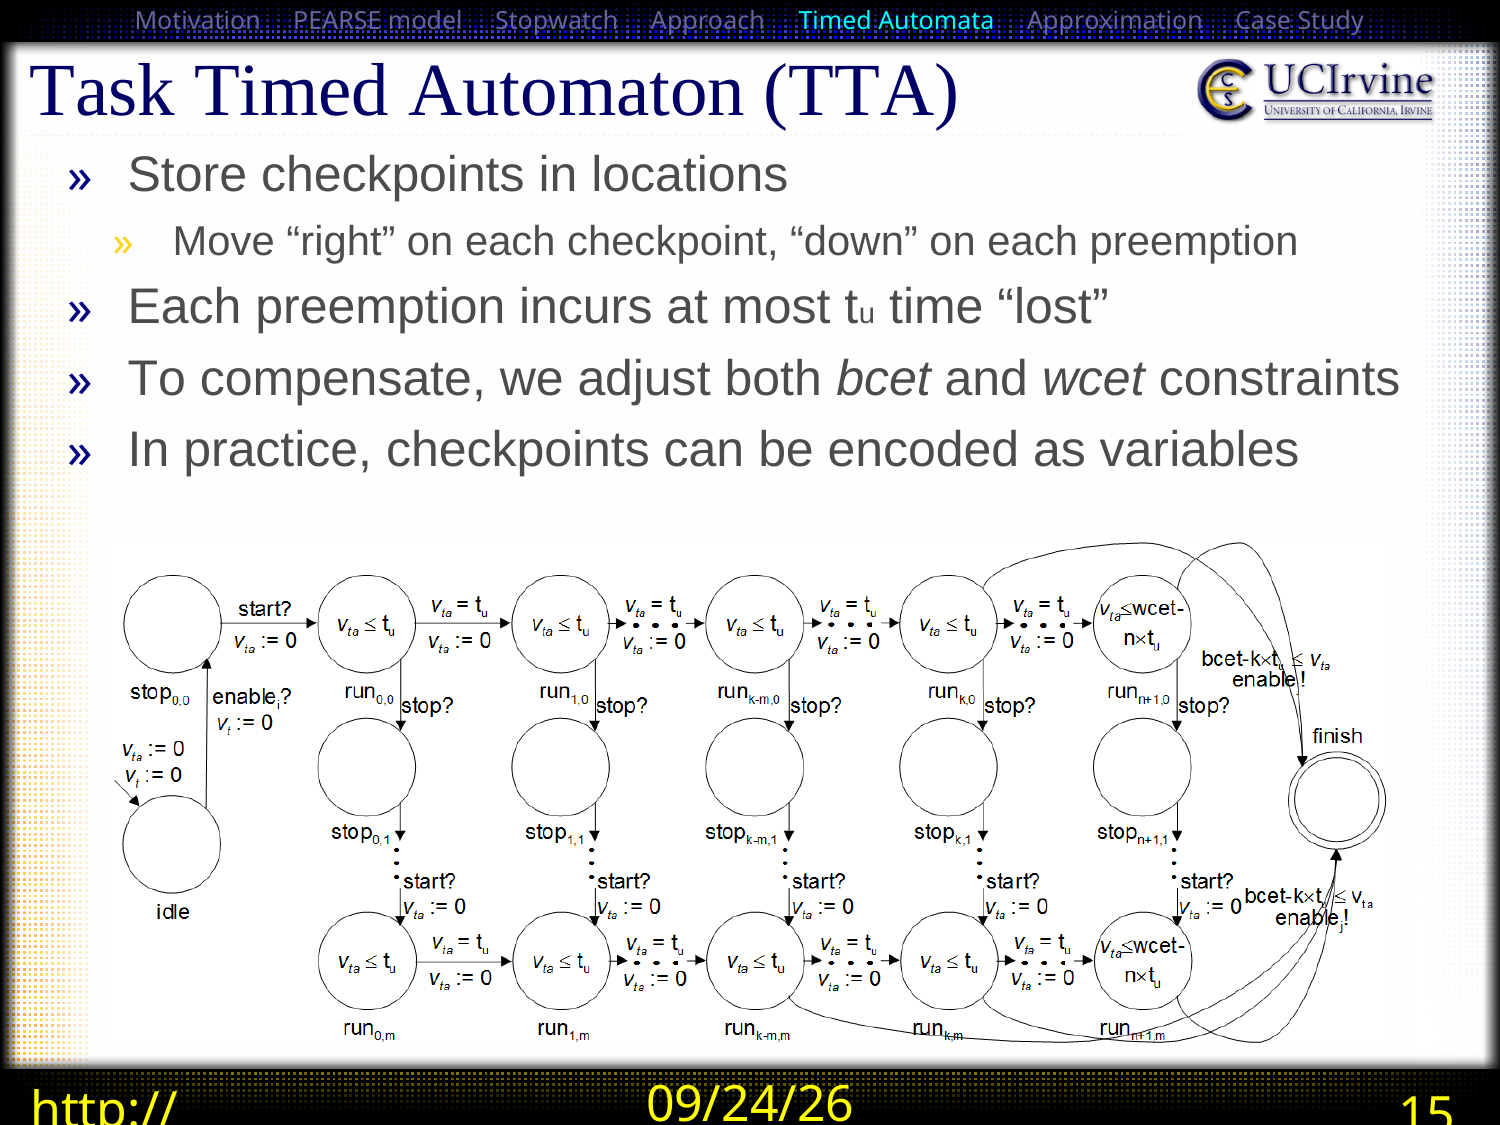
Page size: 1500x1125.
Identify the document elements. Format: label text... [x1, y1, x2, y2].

text_box Motivation PEARSE model Stopwatch Approach Timed Automata Approximation Case Study [14, 4, 1485, 35]
picture [105, 1103, 119, 1124]
picture [0, 0, 1500, 1125]
list Store checkpoints in locations Move “right” on each checkpoint, “down” on each preemption Each preemption incurs at most tu time “lost” To compensate, we adjust both bcet and wcet constraints In practice, checkpoints can be encoded as variables [52, 135, 1448, 526]
picture [39, 1103, 53, 1125]
title Task Timed Automaton (TTA) [15, 35, 1186, 145]
